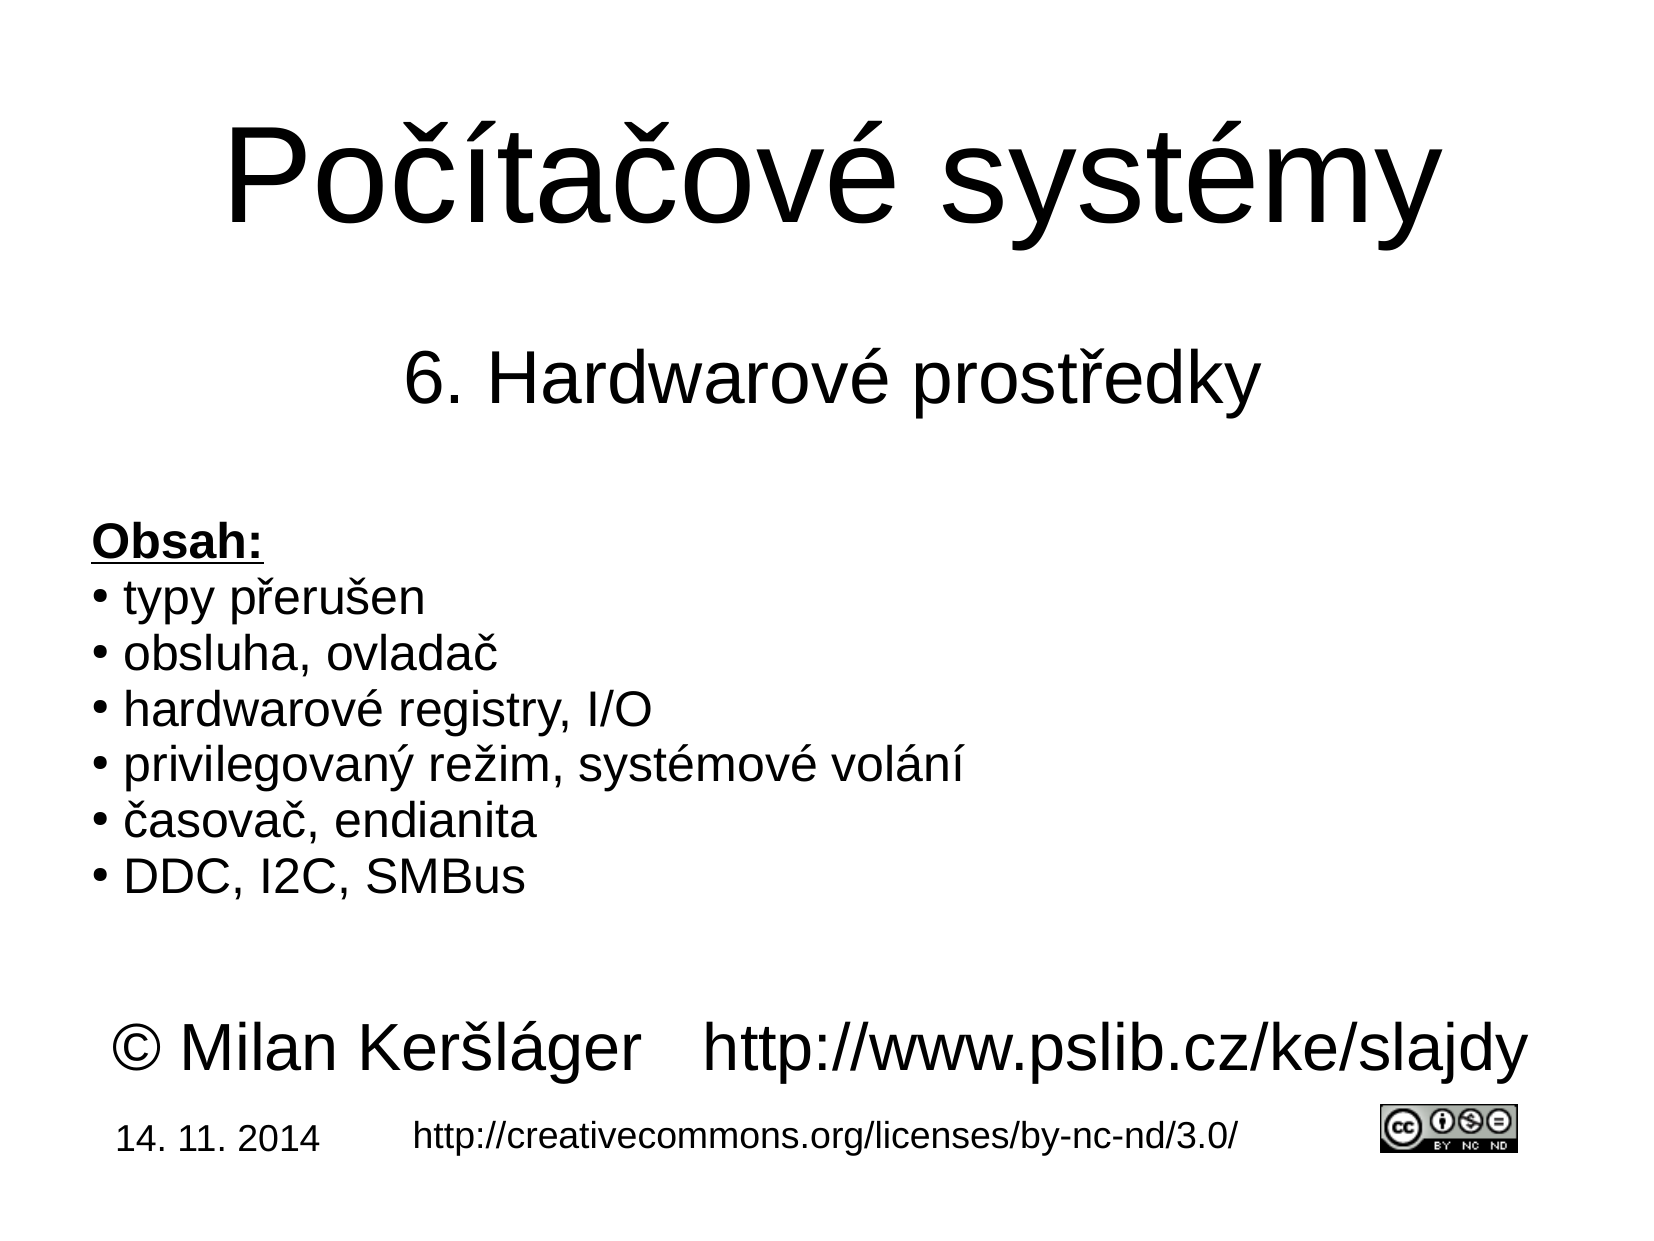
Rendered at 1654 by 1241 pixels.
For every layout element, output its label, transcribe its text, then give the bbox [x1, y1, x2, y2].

text_box http://creativecommons.org/licenses/by-nc-nd/3.0/ [339, 1107, 1313, 1165]
title Počítačové systémy 6. Hardwarové prostředky [88, 56, 1577, 442]
picture [1380, 1104, 1518, 1153]
text_box 14. 11. 2014 [100, 1109, 355, 1167]
list © Milan Keršláger http://www.pslib.cz/ke/slajdy [76, 1009, 1565, 1087]
text_box Obsah: typy přerušen obsluha, ovladač hardwarové registry, I/O privilegovaný režim, systémové volání časovač, endianita DDC, I2C, SMBus [76, 442, 1583, 975]
